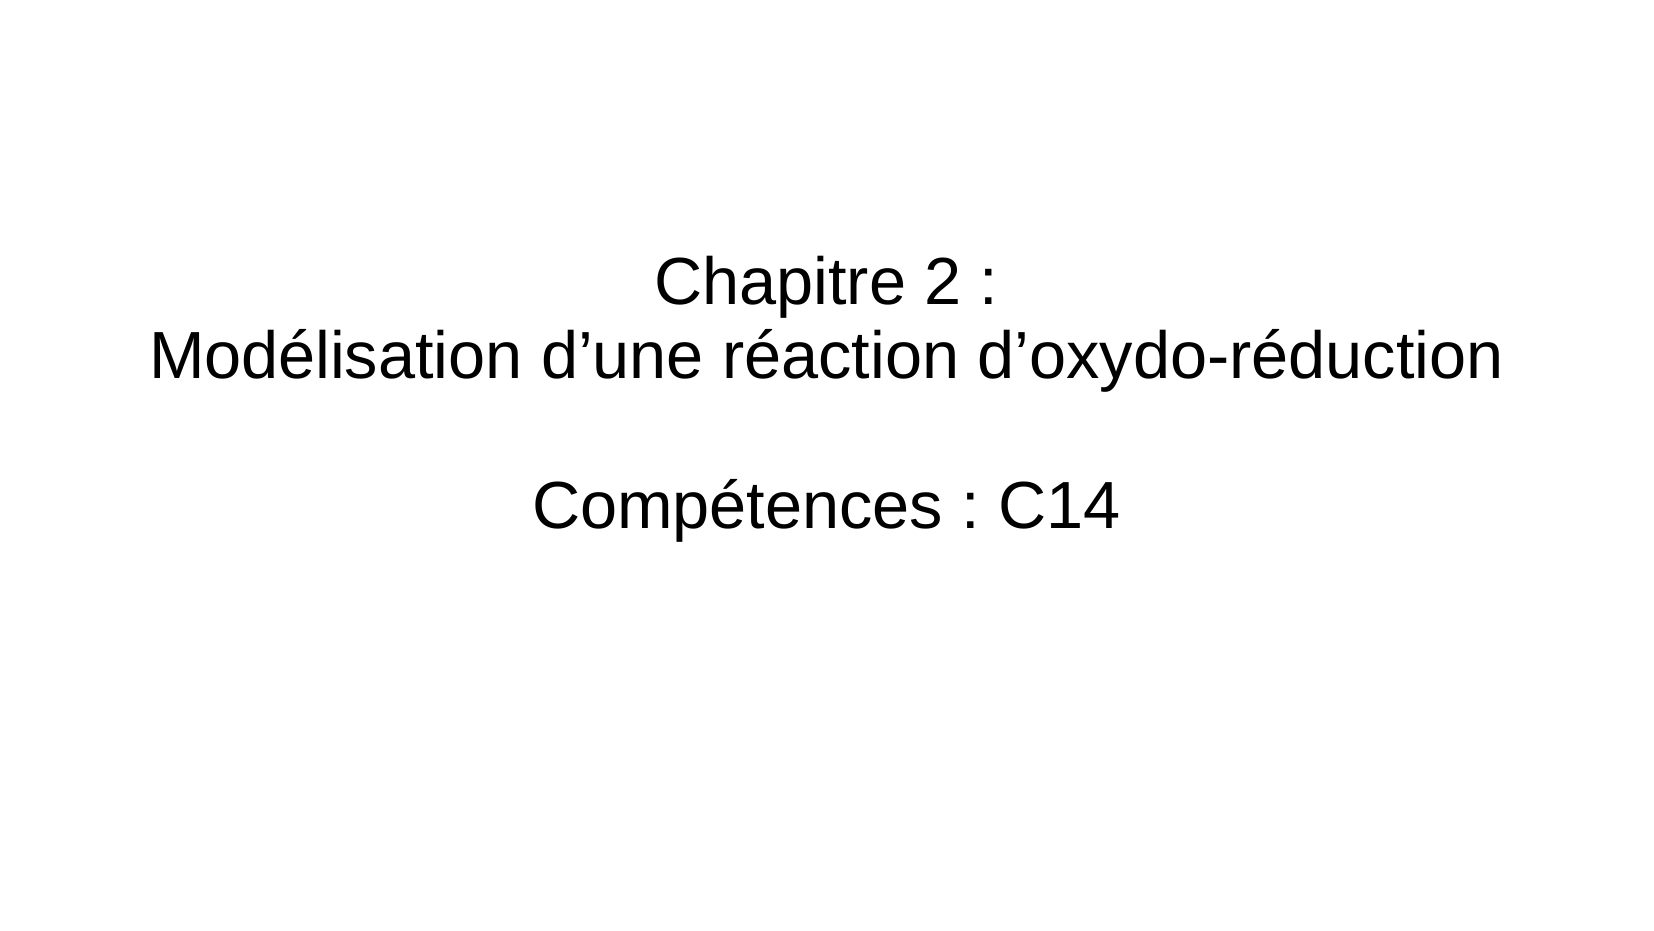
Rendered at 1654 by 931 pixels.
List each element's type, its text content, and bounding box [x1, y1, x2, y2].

subtitle Chapitre 2 : Modélisation d’une réaction d’oxydo-réduction Compétences : C14 [82, 29, 1571, 758]
